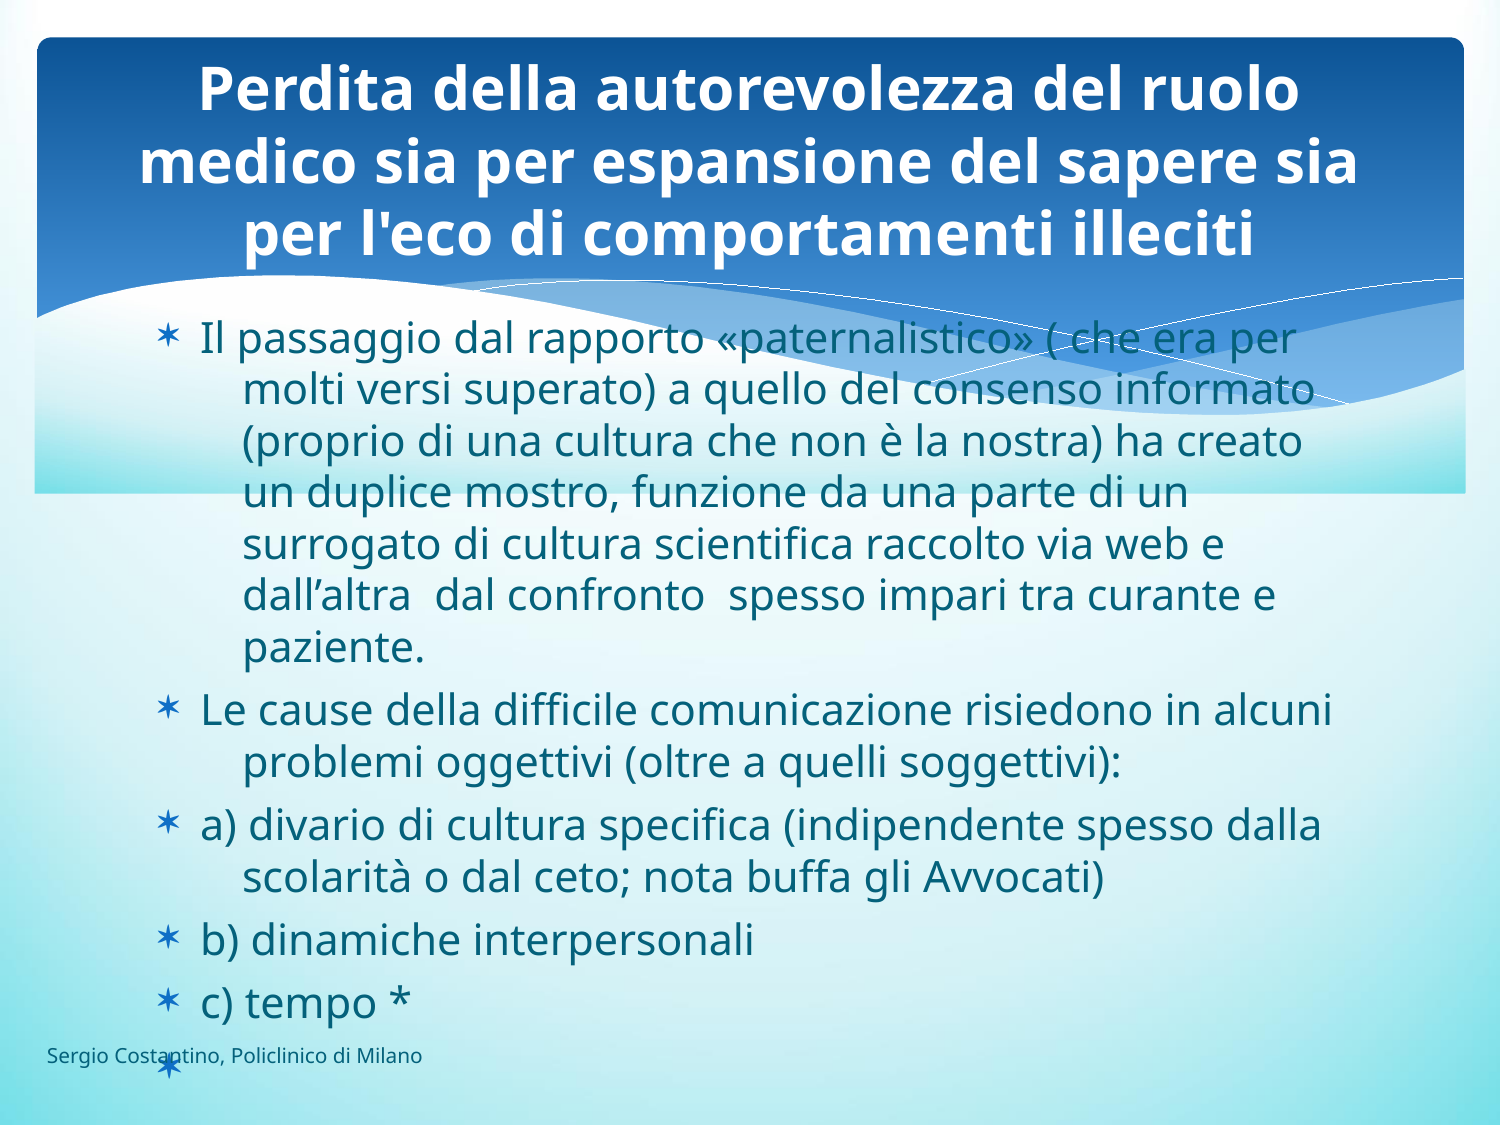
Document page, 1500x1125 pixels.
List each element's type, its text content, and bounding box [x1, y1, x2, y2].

text_box Sergio Costantino, Policlinico di Milano [31, 1025, 653, 1086]
title Perdita della autorevolezza del ruolo medico sia per espansione del sapere sia per l'eco di comportamenti illeciti [75, 42, 1426, 256]
list Il passaggio dal rapporto «paternalistico» ( che era per molti versi superato) a quello del consenso informato (proprio di una cultura che non è la nostra) ha creato un duplice mostro, funzione da una parte di un surrogato di cultura scientifica raccolto via web e dall’altra dal confronto spesso impari tra curante e paziente. Le cause della difficile comunicazione risiedono in alcuni problemi oggettivi (oltre a quelli soggettivi): a) divario di cultura specifica (indipendente spesso dalla scolarità o dal ceto; nota buffa gli Avvocati) b) dinamiche interpersonali c) tempo * [142, 302, 1359, 1035]
